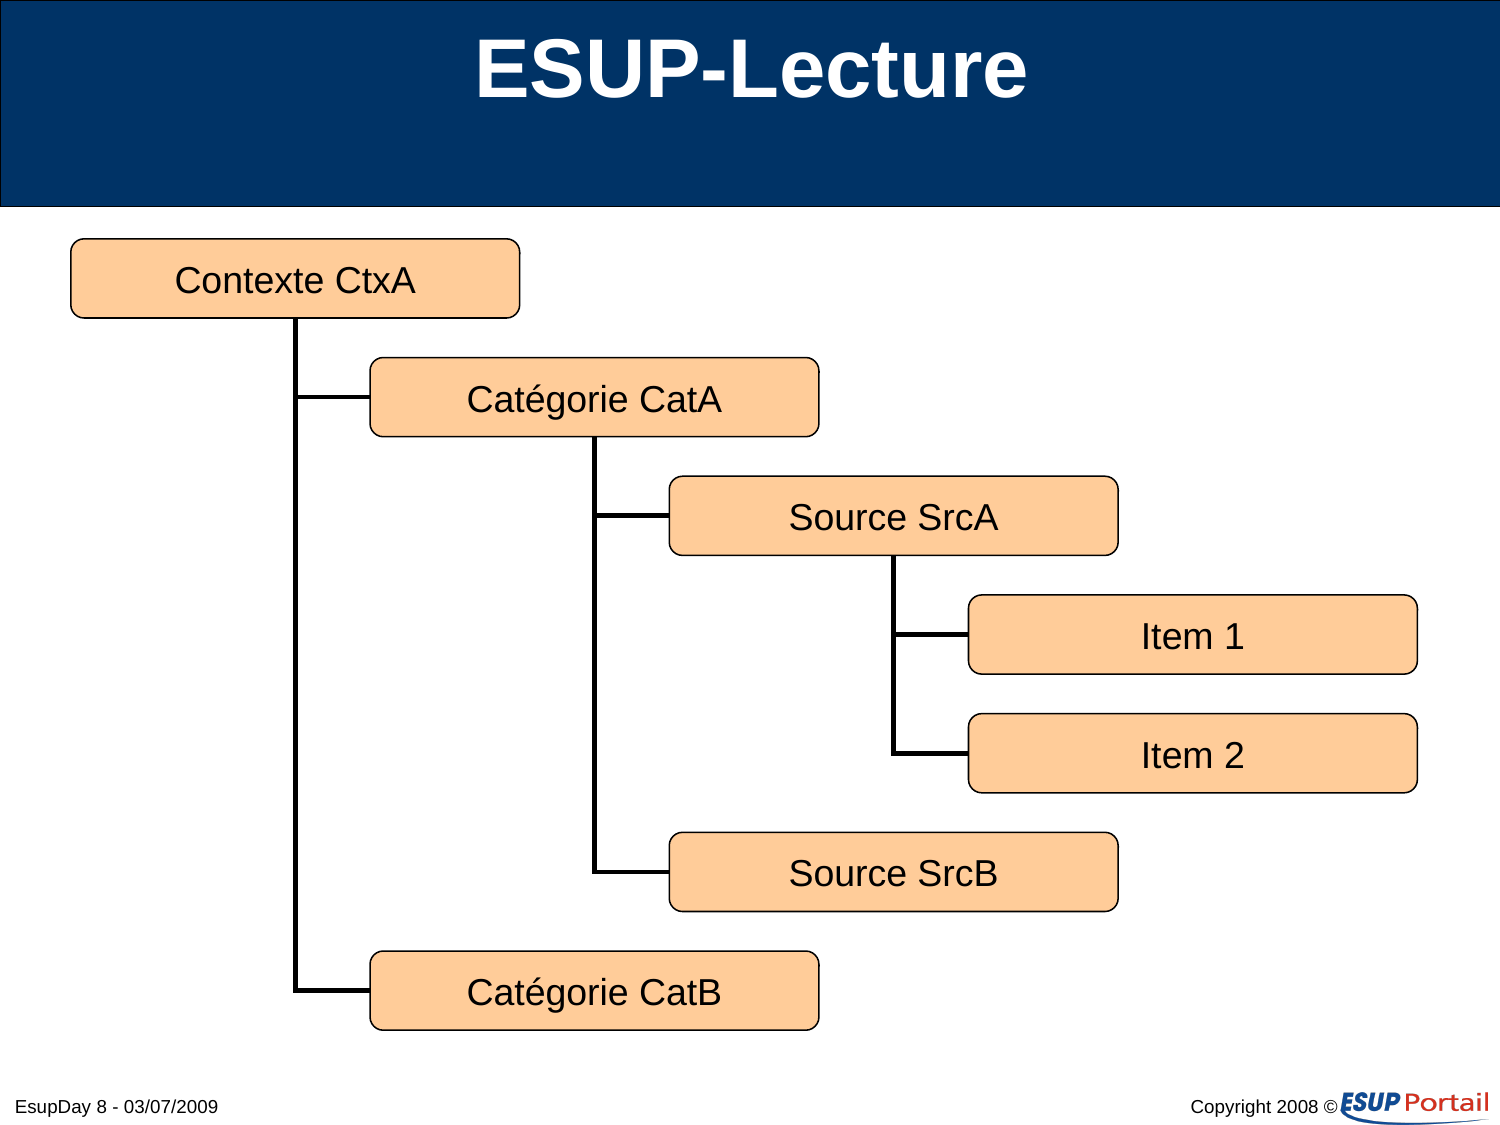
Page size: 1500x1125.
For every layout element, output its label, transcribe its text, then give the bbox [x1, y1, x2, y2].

text_box Contexte CtxA [70, 238, 520, 319]
text_box Catégorie CatB [370, 951, 819, 1031]
text_box Source SrcA [669, 476, 1119, 556]
text_box Item 1 [968, 594, 1418, 675]
picture [1340, 1092, 1489, 1125]
text_box Catégorie CatA [370, 357, 819, 437]
text_box Item 2 [968, 713, 1418, 793]
text_box Source SrcB [669, 832, 1119, 912]
title ESUP-Lecture [76, 0, 1427, 138]
